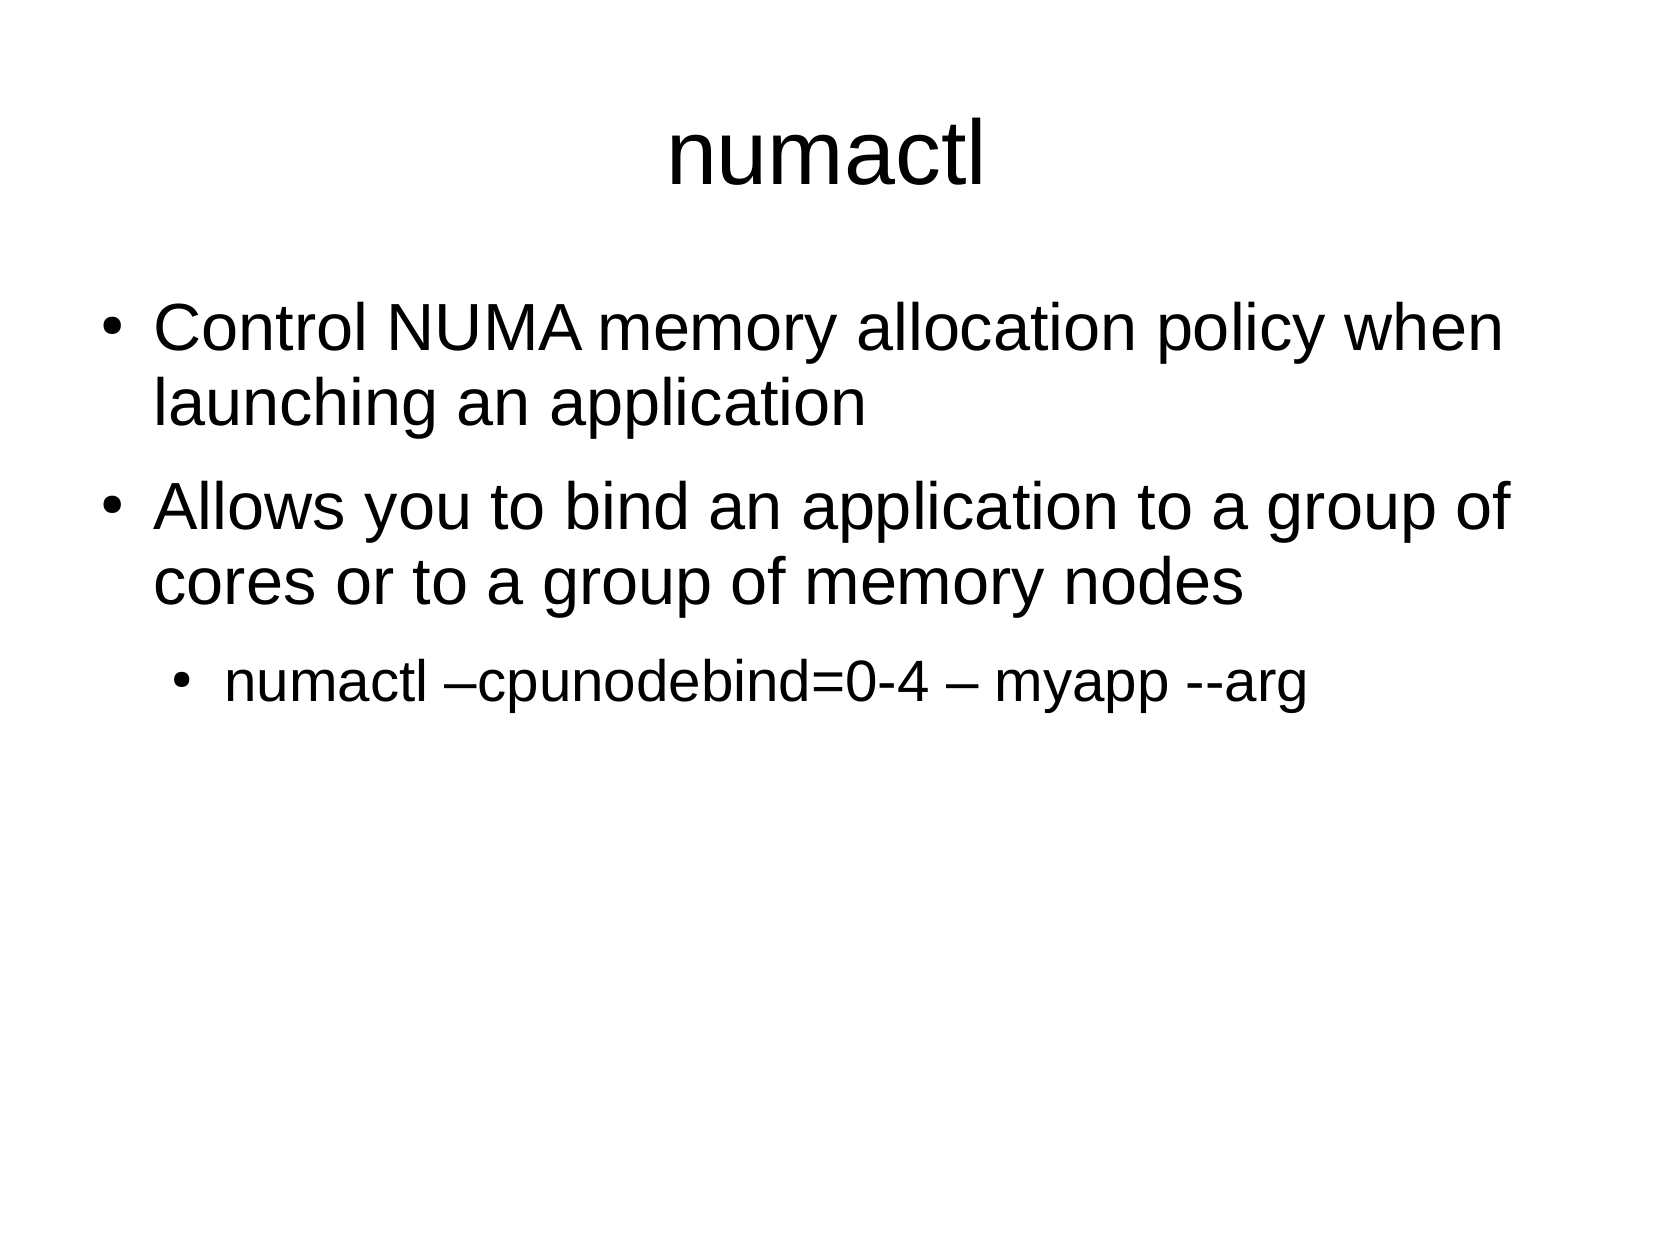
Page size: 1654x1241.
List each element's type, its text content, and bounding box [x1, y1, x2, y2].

list Control NUMA memory allocation policy when launching an application Allows you to bind an application to a group of cores or to a group of memory nodes numactl –cpunodebind=0-4 – myapp --arg [82, 290, 1571, 1094]
title numactl [82, 56, 1571, 250]
